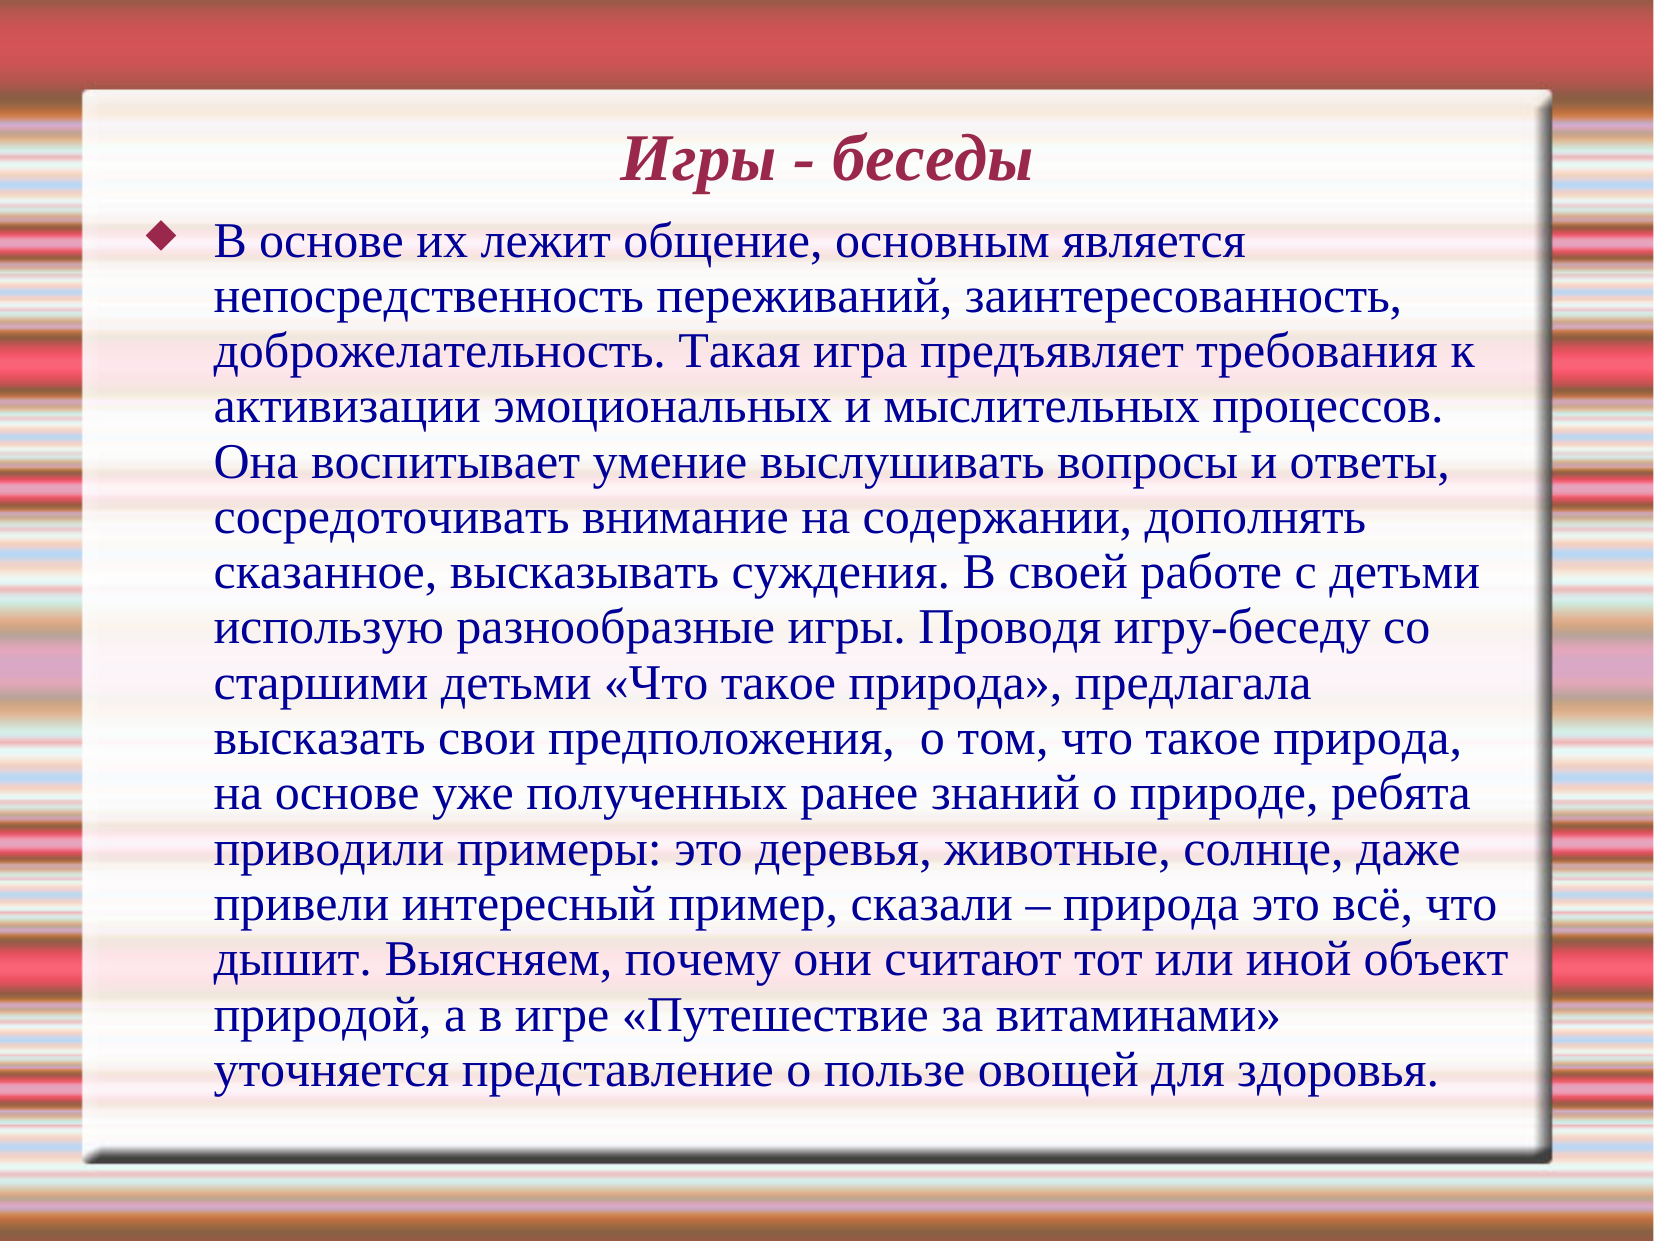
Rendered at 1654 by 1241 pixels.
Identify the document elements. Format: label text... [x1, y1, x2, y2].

title Игры - беседы [121, 114, 1534, 201]
picture [0, 0, 1654, 1241]
list В основе их лежит общение, основным является непосредственность переживаний, заинтересованность, доброжелательность. Такая игра предъявляет требования к активизации эмоциональных и мыслительных процессов. Она воспитывает умение выслушивать вопросы и ответы, сосредоточивать внимание на содержании, дополнять сказанное, высказывать суждения. В своей работе с детьми использую разнообразные игры. Проводя игру-беседу со старшими детьми «Что такое природа», предлагала высказать свои предположения, о том, что такое природа, на основе уже полученных ранее знаний о природе, ребята приводили примеры: это деревья, животные, солнце, даже привели интересный пример, сказали – природа это всё, что дышит. Выясняем, почему они считают тот или иной объект природой, а в игре «Путешествие за витаминами» уточняется представление о пользе овощей для здоровья. [130, 212, 1512, 1114]
